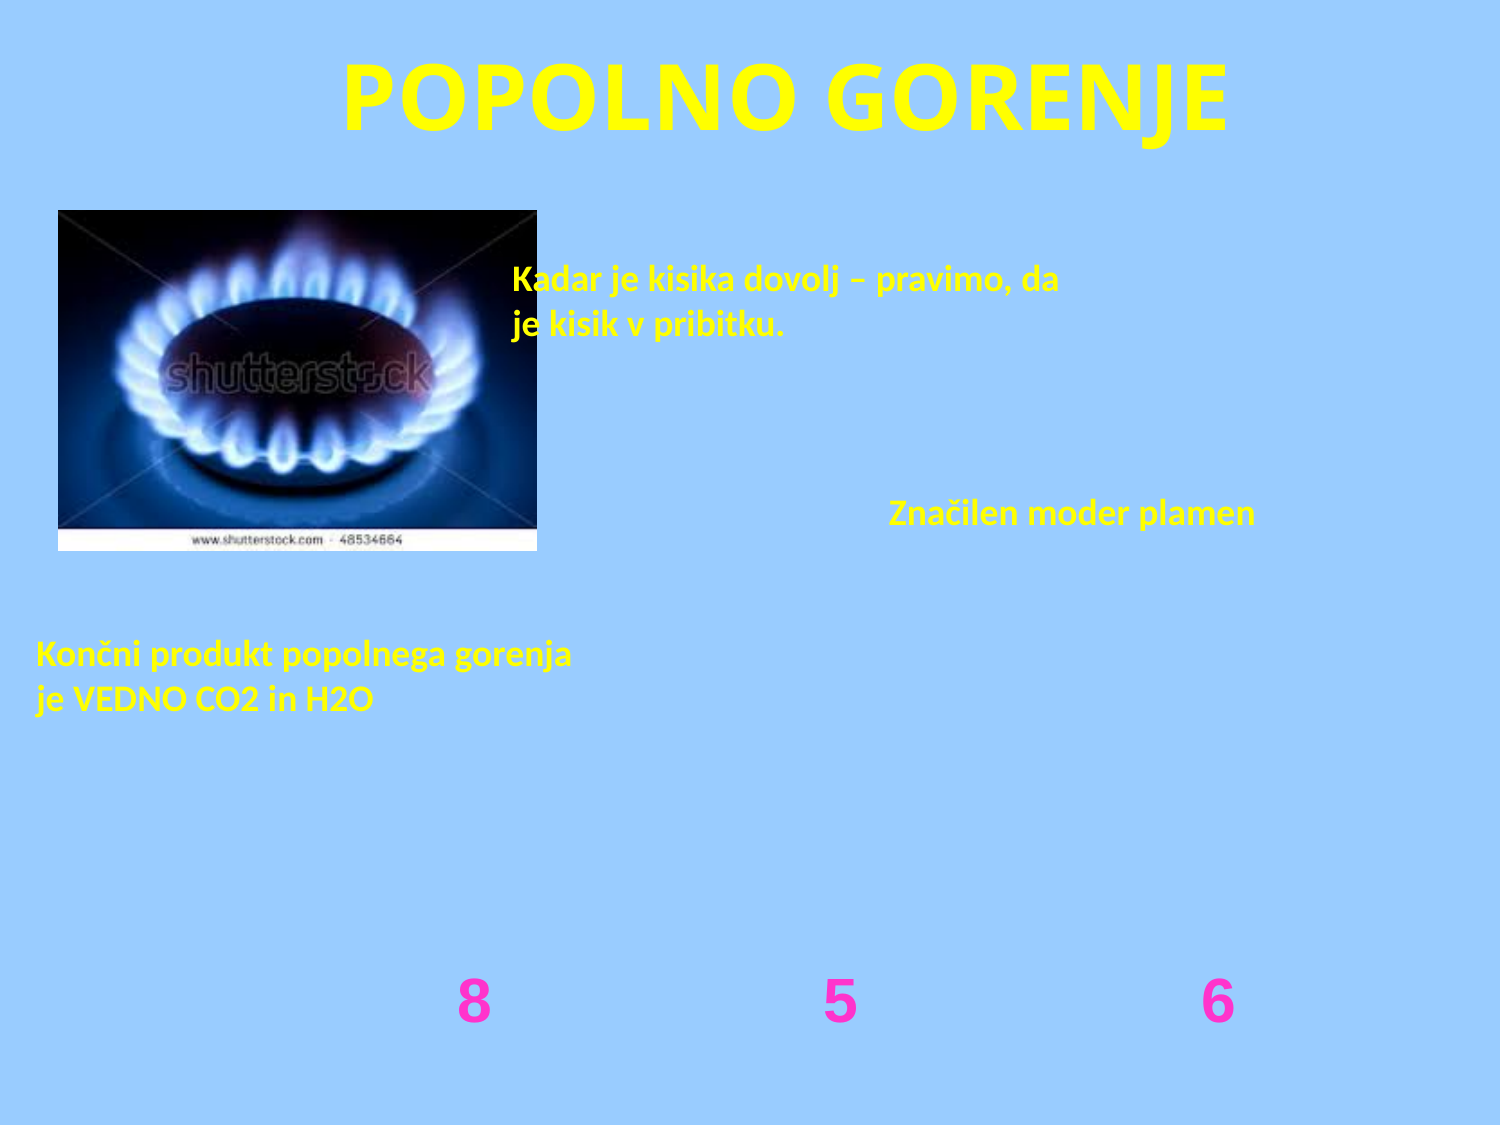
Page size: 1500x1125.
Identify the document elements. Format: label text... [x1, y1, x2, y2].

text_box Kadar je kisika dovolj – pravimo, da je kisik v pribitku. [497, 246, 1290, 351]
text_box Končni produkt popolnega gorenja je VEDNO CO2 in H2O [21, 621, 784, 726]
text_box 5 [809, 952, 872, 1043]
picture [58, 210, 537, 551]
text_box 8 [442, 952, 506, 1043]
text_box Značilen moder plamen [874, 480, 1401, 541]
text_box 6 [1187, 952, 1250, 1043]
text_box POPOLNO GORENJE [253, 0, 1342, 188]
